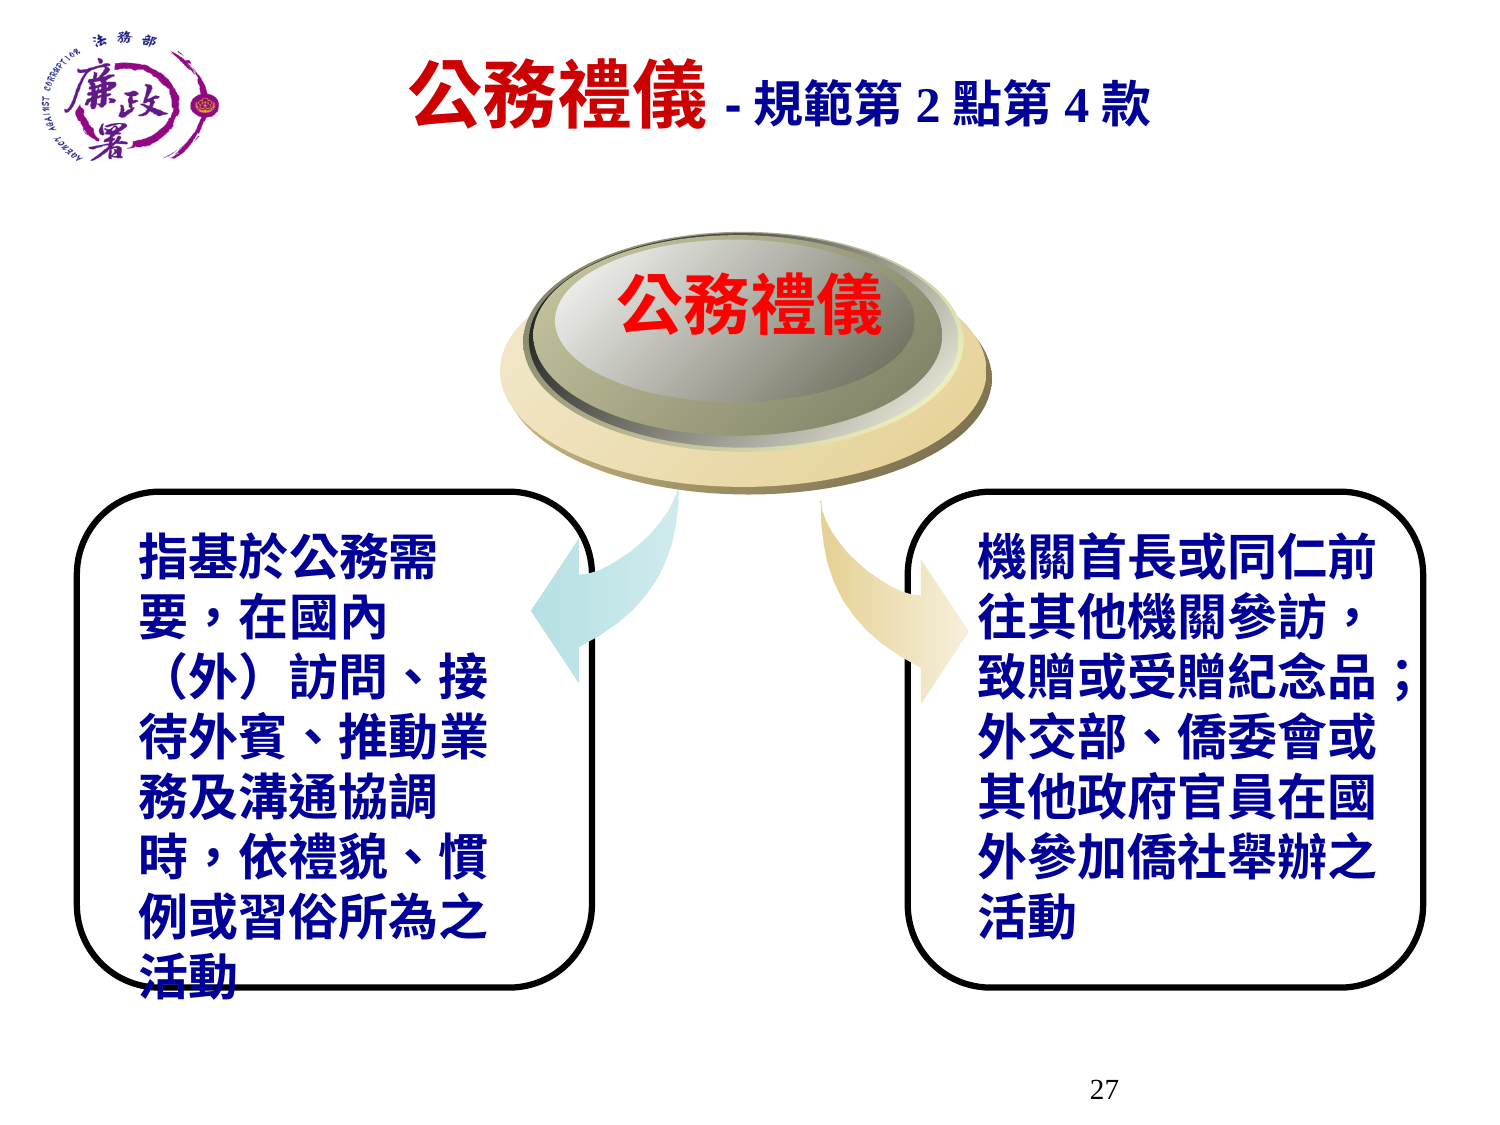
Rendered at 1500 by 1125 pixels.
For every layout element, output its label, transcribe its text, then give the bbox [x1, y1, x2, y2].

text_box 公務禮儀 [572, 255, 928, 421]
text_box [1074, 1037, 1388, 1113]
text_box 機關首長或同仁前往其他機關參訪，致贈或受贈紀念品；外交部、僑委會或其他政府官員在國外參加僑社舉辦之活動 [962, 517, 1436, 953]
text_box [820, 500, 962, 705]
text_box [608, 231, 879, 255]
text_box [499, 272, 992, 684]
text_box 公務禮儀-規範第2點第4款 [194, 35, 1365, 149]
text_box 指基於公務需要，在國內（外）訪問、接待外賓、推動業務及溝通協調時，依禮貌、慣例或習俗所為之活動 [123, 517, 550, 953]
